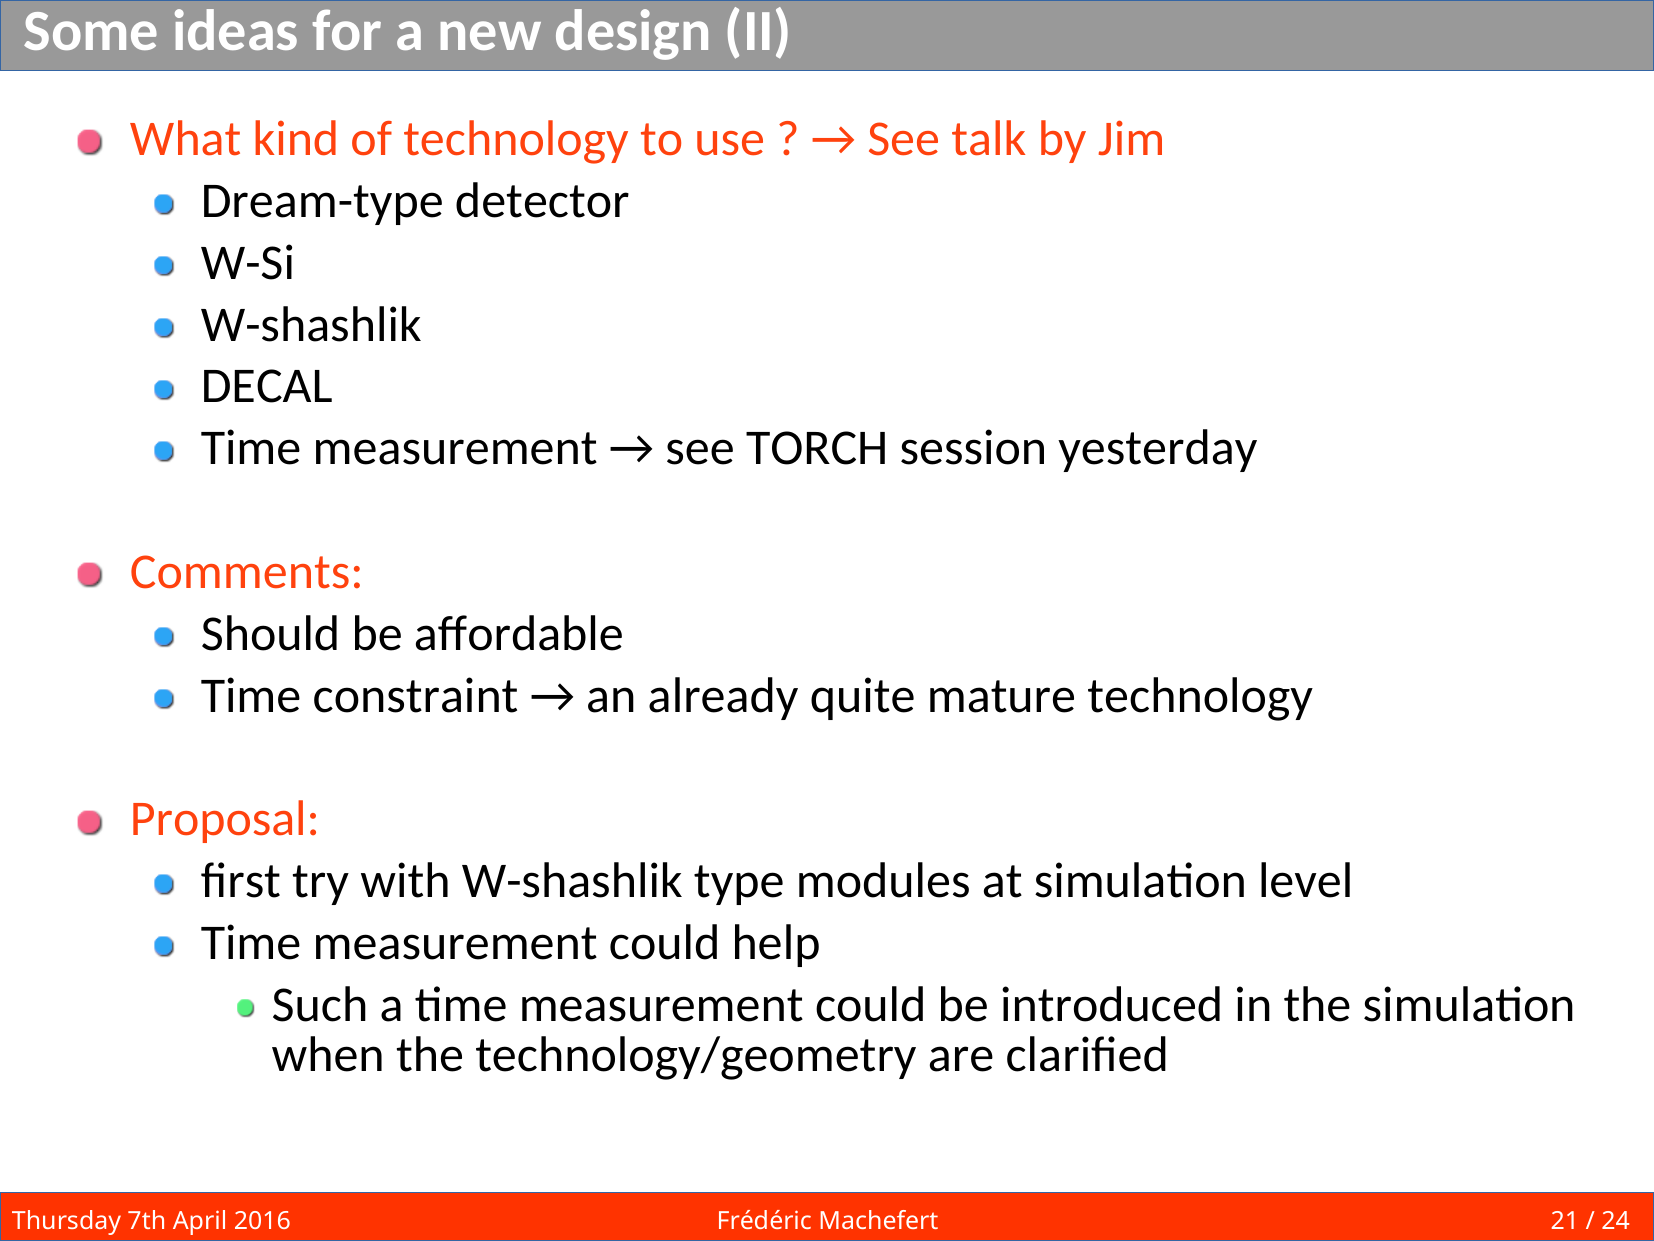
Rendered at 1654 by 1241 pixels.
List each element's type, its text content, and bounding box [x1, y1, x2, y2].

list What kind of technology to use ? → See talk by Jim Dream-type detector W-Si W-shashlik DECAL Time measurement → see TORCH session yesterday Comments: Should be affordable Time constraint → an already quite mature technology Proposal: first try with W-shashlik type modules at simulation level Time measurement could help Such a time measurement could be introduced in the simulation when the technology/geometry are clarified [59, 118, 1595, 1208]
title Some ideas for a new design (II) [23, 0, 1630, 71]
